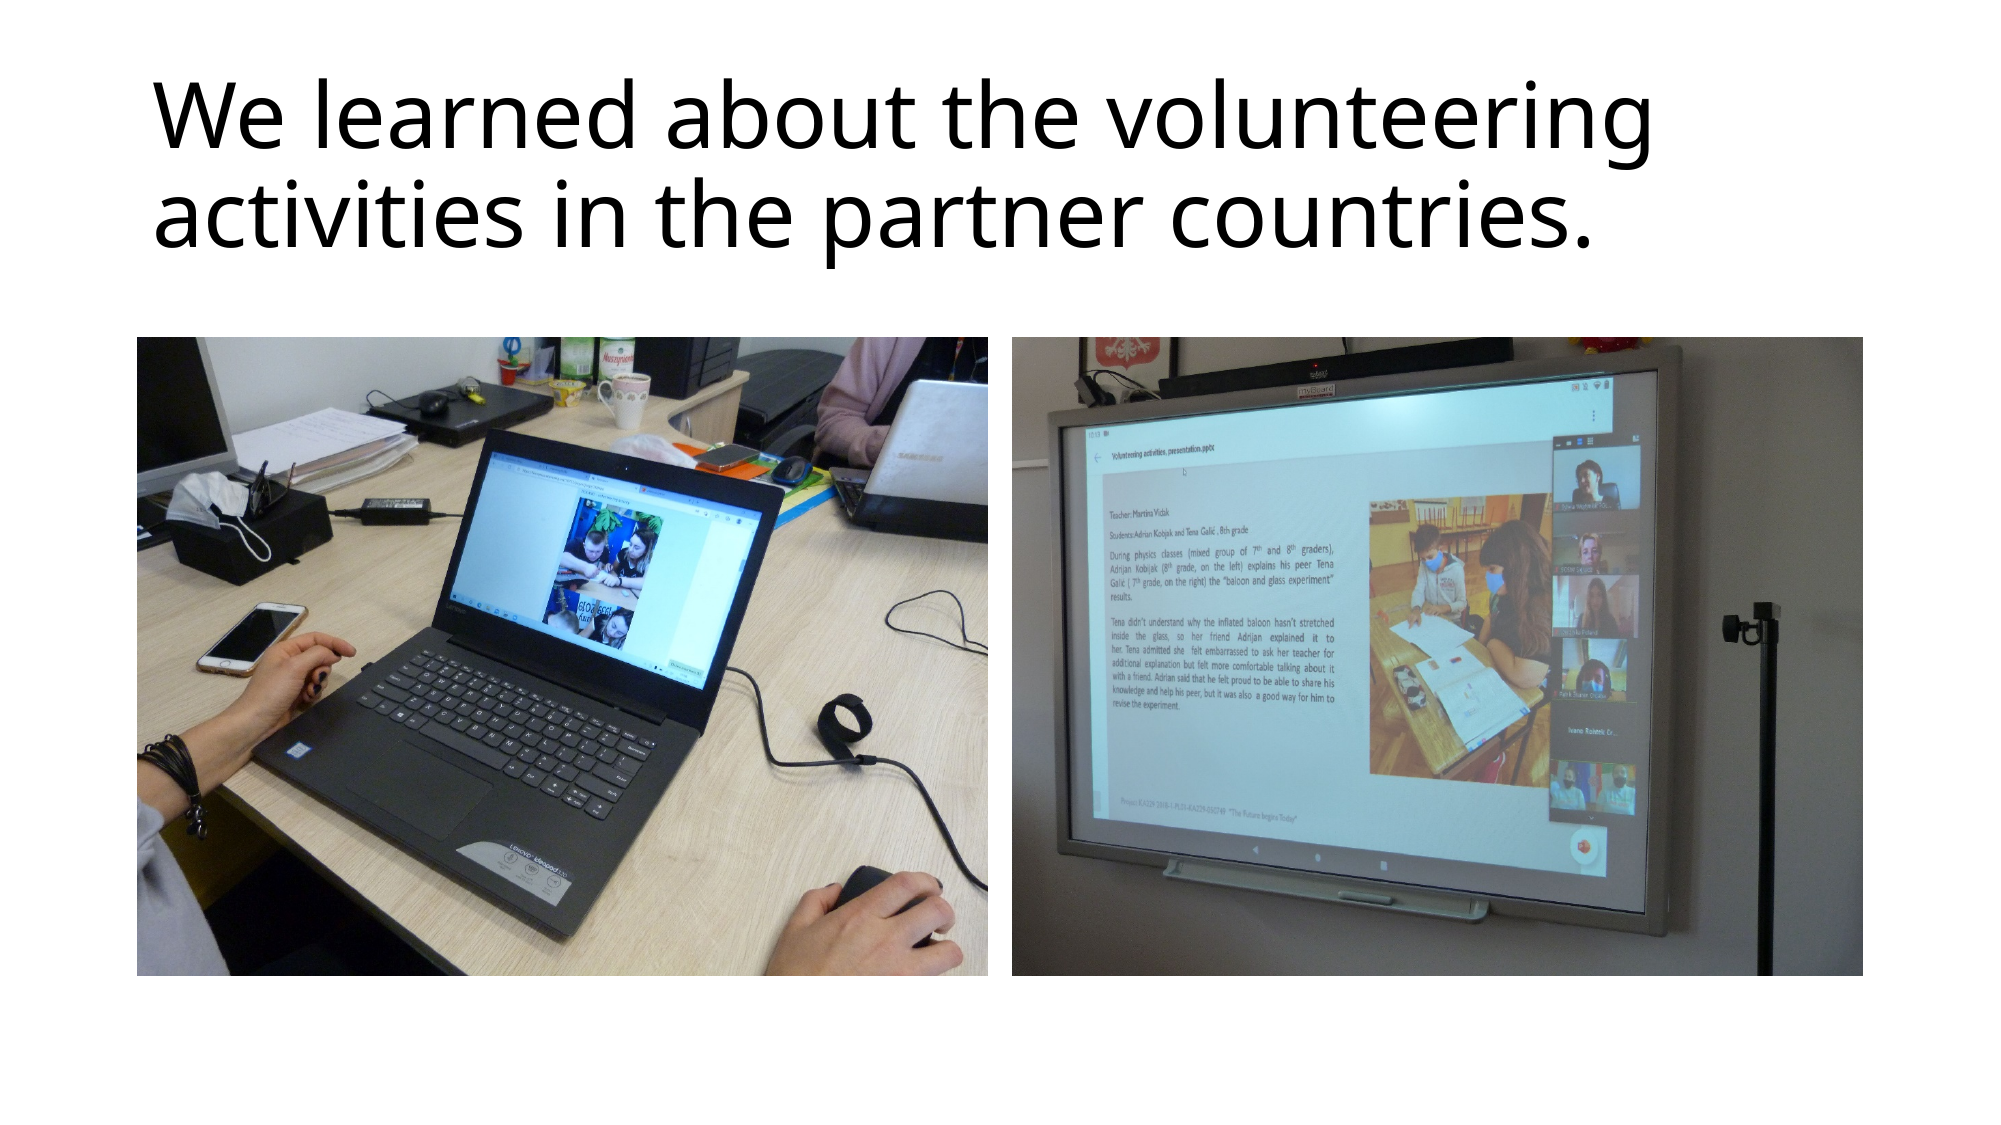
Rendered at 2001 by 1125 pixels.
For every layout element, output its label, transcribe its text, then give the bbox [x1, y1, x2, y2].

picture [1012, 337, 1863, 976]
title We learned about the volunteering activities in the partner countries. [137, 59, 1863, 278]
picture [137, 337, 988, 976]
